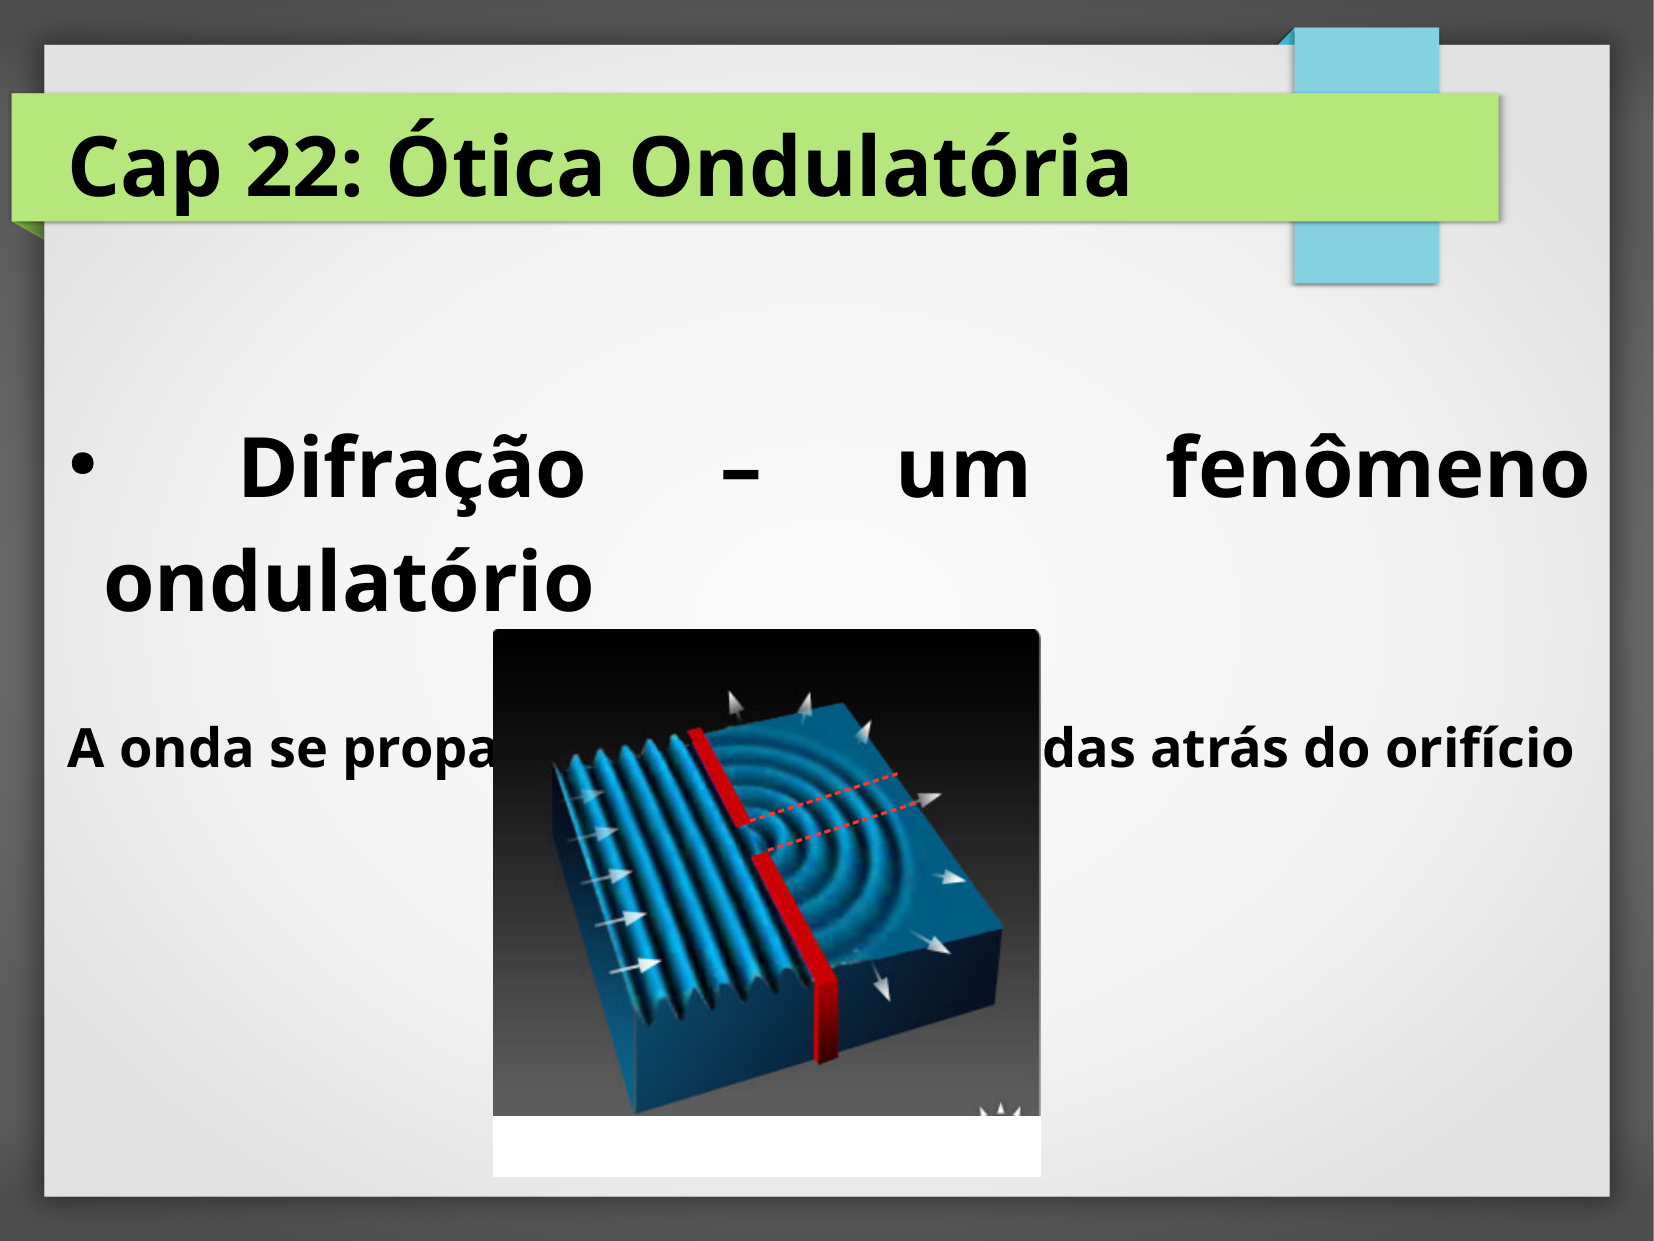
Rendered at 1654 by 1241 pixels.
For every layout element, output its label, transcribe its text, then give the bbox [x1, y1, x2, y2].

text_box Cap 22: Ótica Ondulatória Difração – um fenômeno ondulatório A onda se propaga para partes situadas atrás do orifício [53, 100, 1607, 1193]
picture [0, 0, 1654, 1241]
text_box [493, 1116, 1041, 1177]
